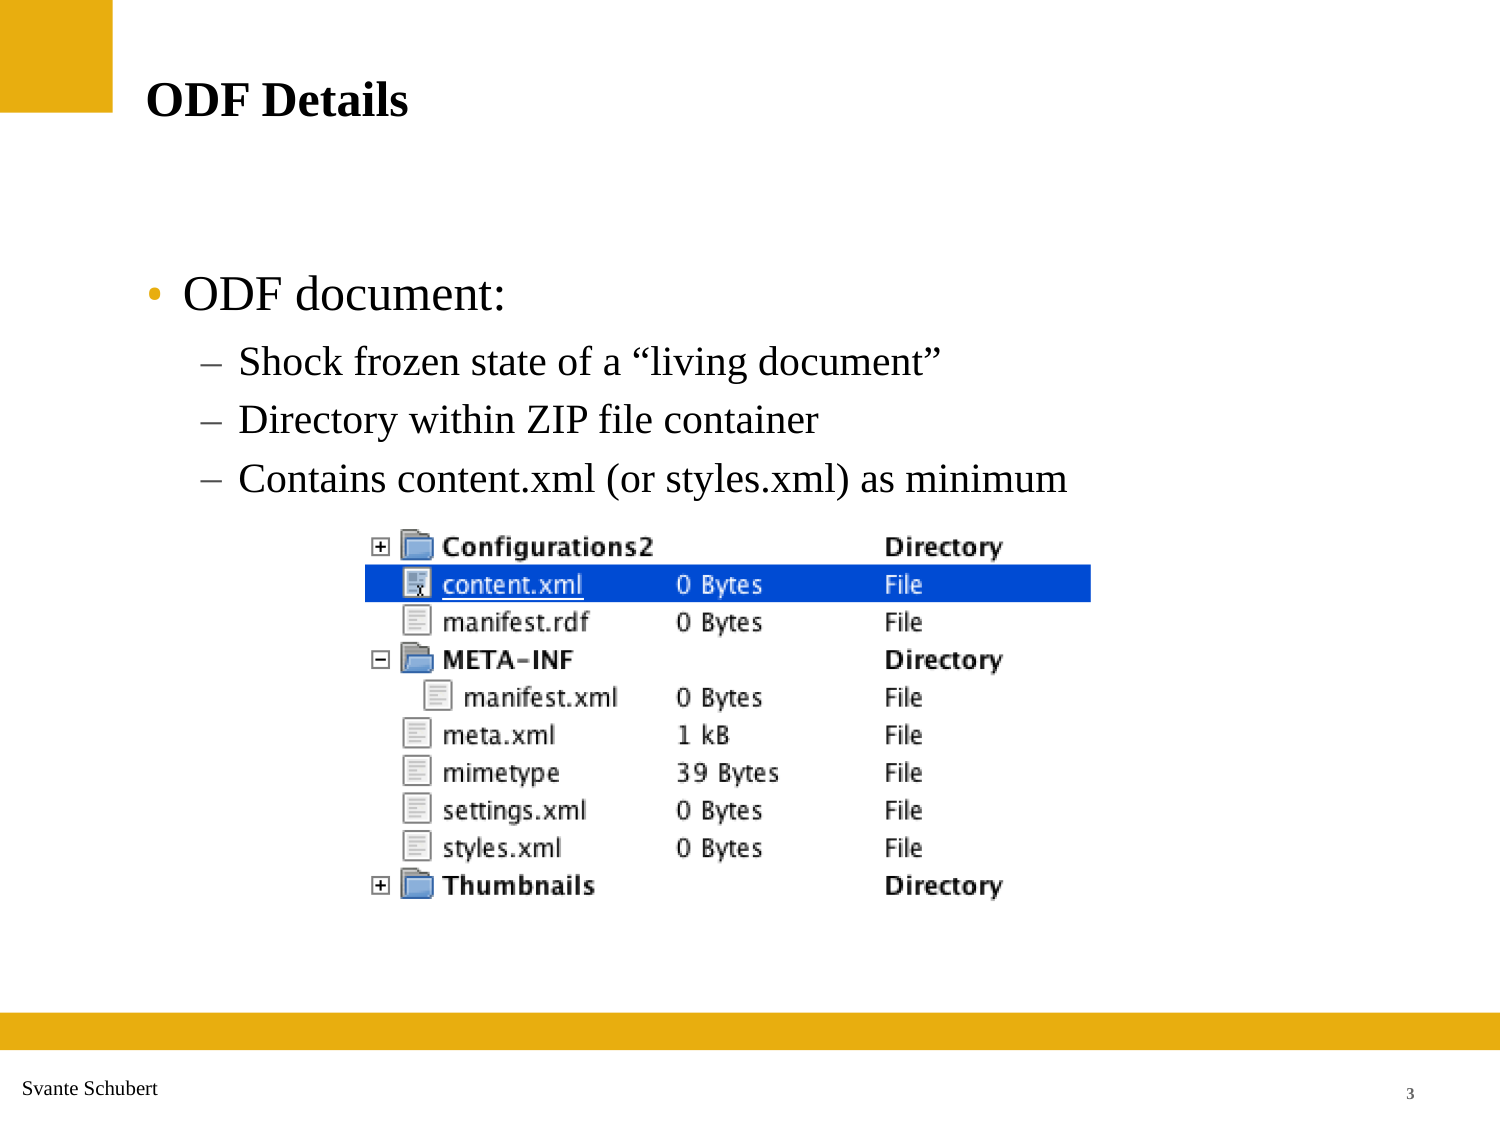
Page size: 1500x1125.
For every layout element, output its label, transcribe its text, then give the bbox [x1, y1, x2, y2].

picture [365, 529, 1120, 922]
list ODF document: Shock frozen state of a “living document” Directory within ZIP file container Contains content.xml (or styles.xml) as minimum [145, 265, 1423, 1009]
title ODF Details [145, 67, 1388, 219]
